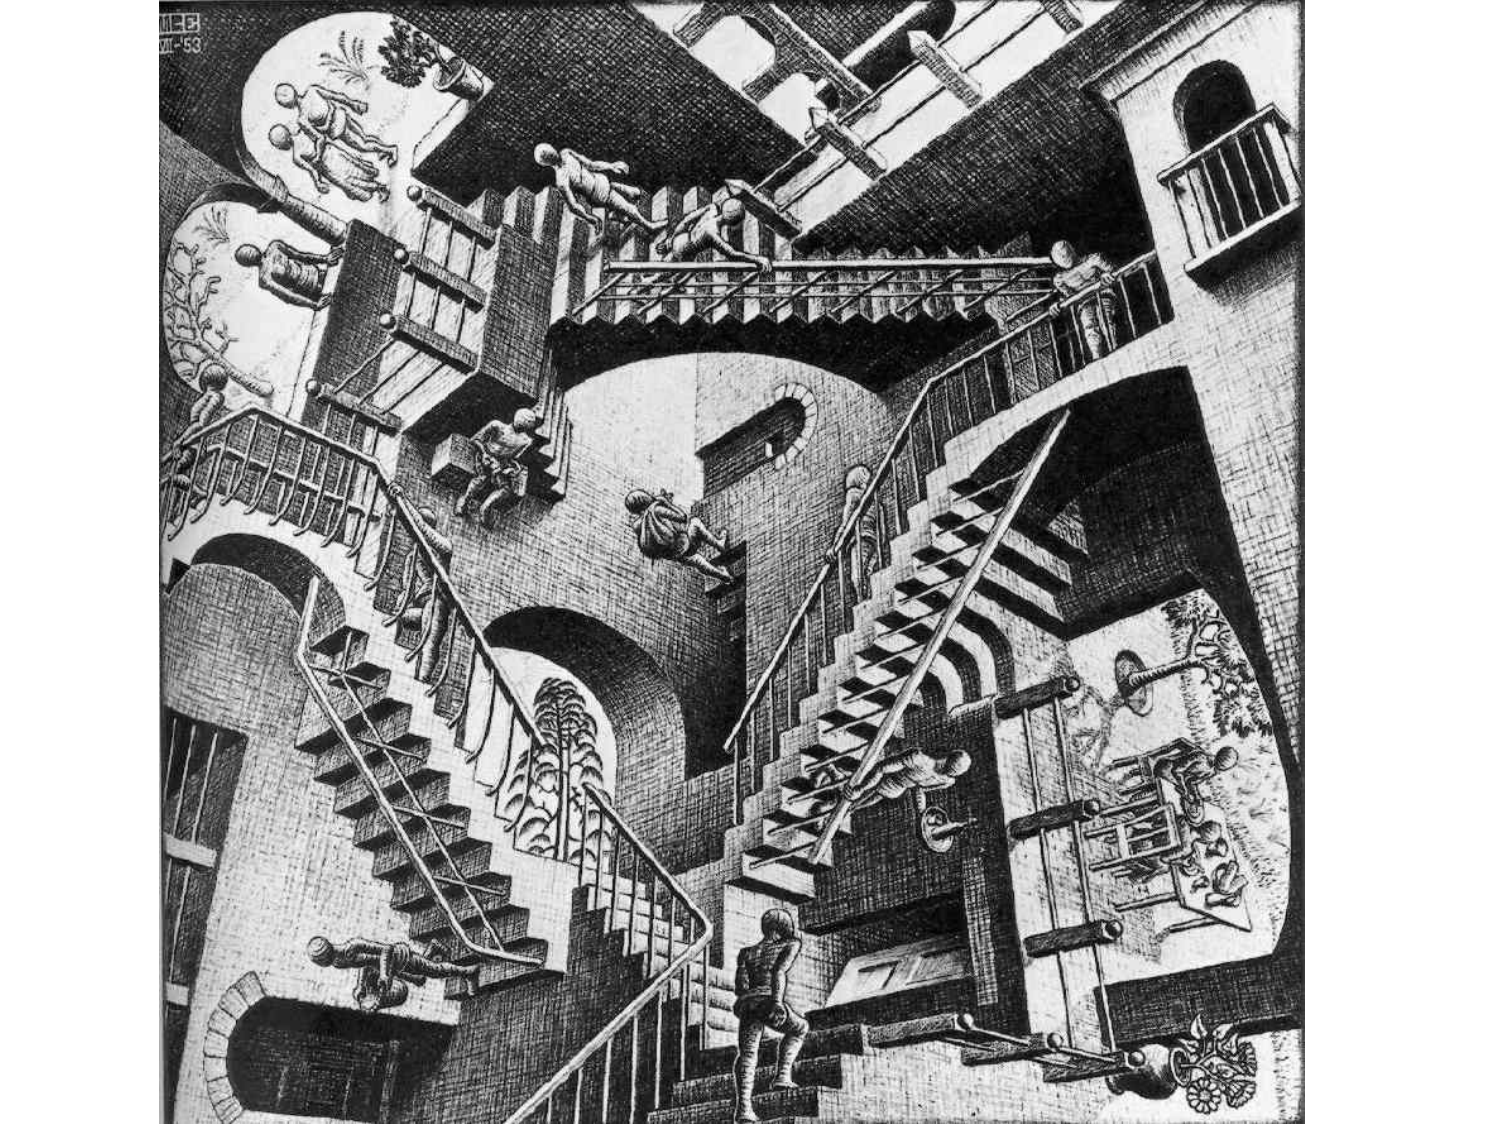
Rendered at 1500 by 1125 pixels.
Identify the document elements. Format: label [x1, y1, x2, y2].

picture [159, 0, 1305, 1124]
